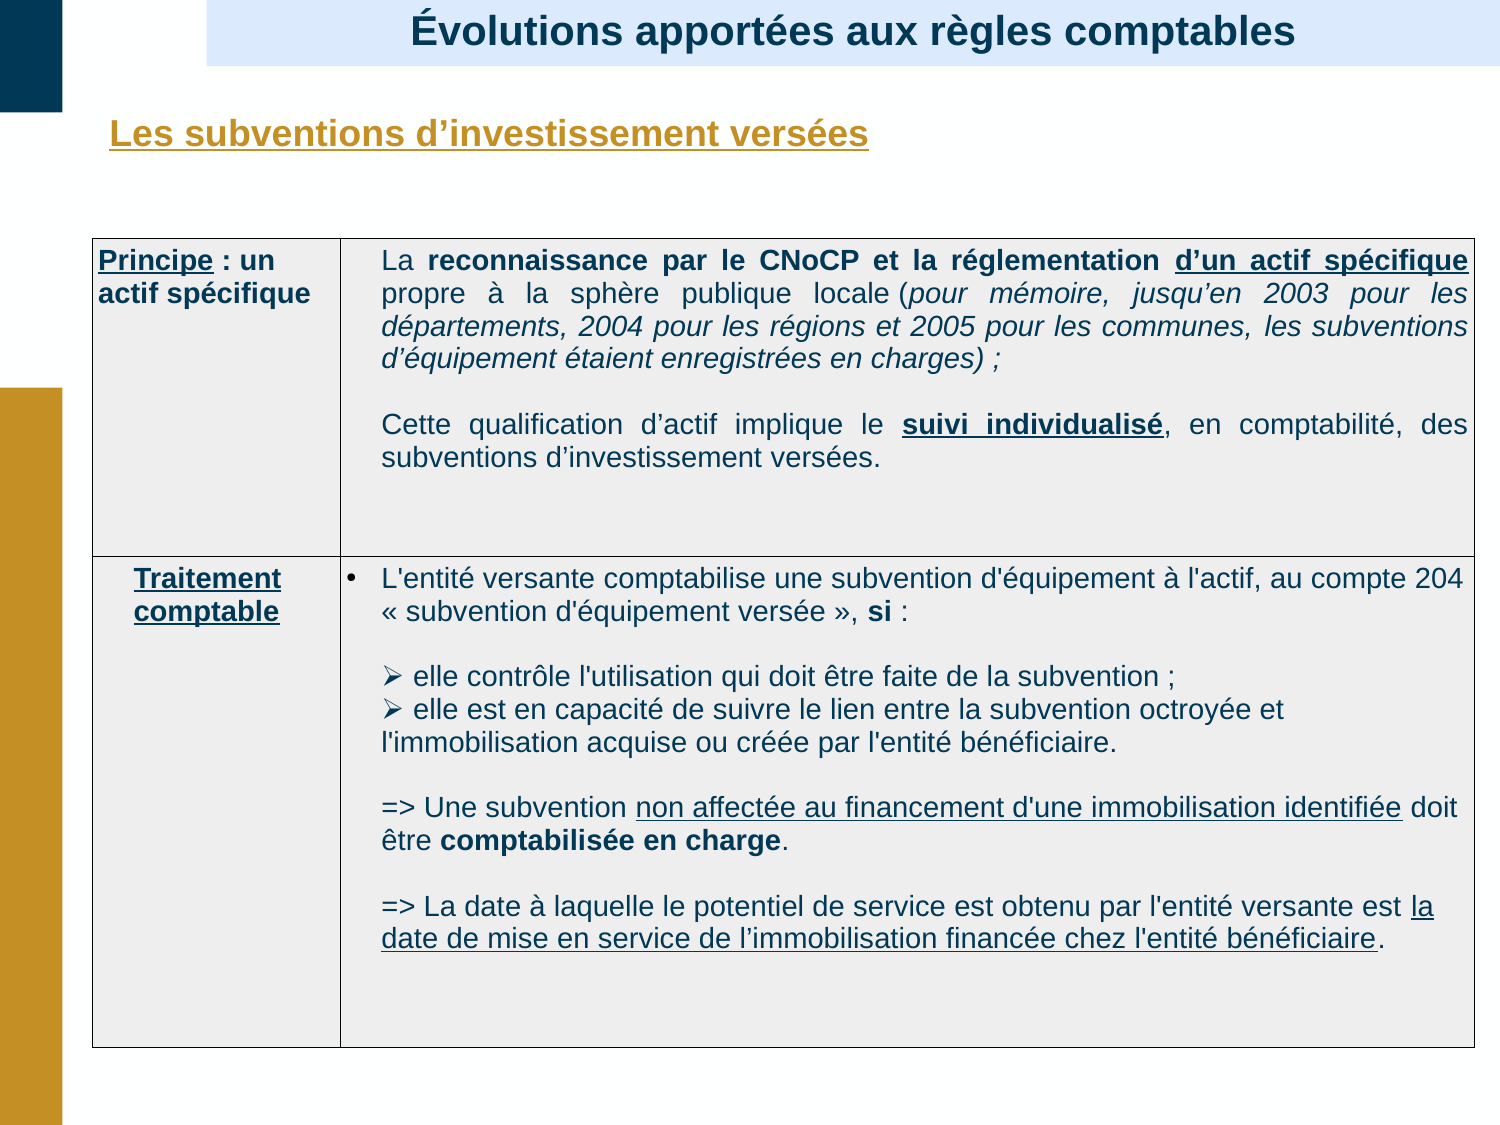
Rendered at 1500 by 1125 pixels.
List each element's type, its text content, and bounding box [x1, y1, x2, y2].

table_cell Traitement comptable [93, 557, 340, 1047]
table_header Principe : un actif spécifique [93, 239, 340, 556]
picture [383, 665, 402, 676]
picture [383, 698, 402, 709]
table_header La reconnaissance par le CNoCP et la réglementation d’un actif spécifique propre à la sphère publique locale (pour mémoire, jusqu’en 2003 pour les départements, 2004 pour les régions et 2005 pour les communes, les subventions d’équipement étaient enregistrées en charges) ; Cette qualification d’actif implique le suivi individualisé, en comptabilité, des subventions d’investissement versées. [341, 239, 1474, 556]
text_box Évolutions apportées aux règles comptables [206, 0, 1500, 67]
table_cell L'entité versante comptabilise une subvention d'équipement à l'actif, au compte 204 « subvention d'équipement versée », si :  elle contrôle l'utilisation qui doit être faite de la subvention ;  elle est en capacité de suivre le lien entre la subvention octroyée et l'immobilisation acquise ou créée par l'entité bénéficiaire. => Une subvention non affectée au financement d'une immobilisation identifiée doit être comptabilisée en charge. => La date à laquelle le potentiel de service est obtenu par l'entité versante est la date de mise en service de l’immobilisation financée chez l'entité bénéficiaire. [341, 557, 1474, 1047]
text_box Les subventions d’investissement versées [94, 105, 1446, 164]
